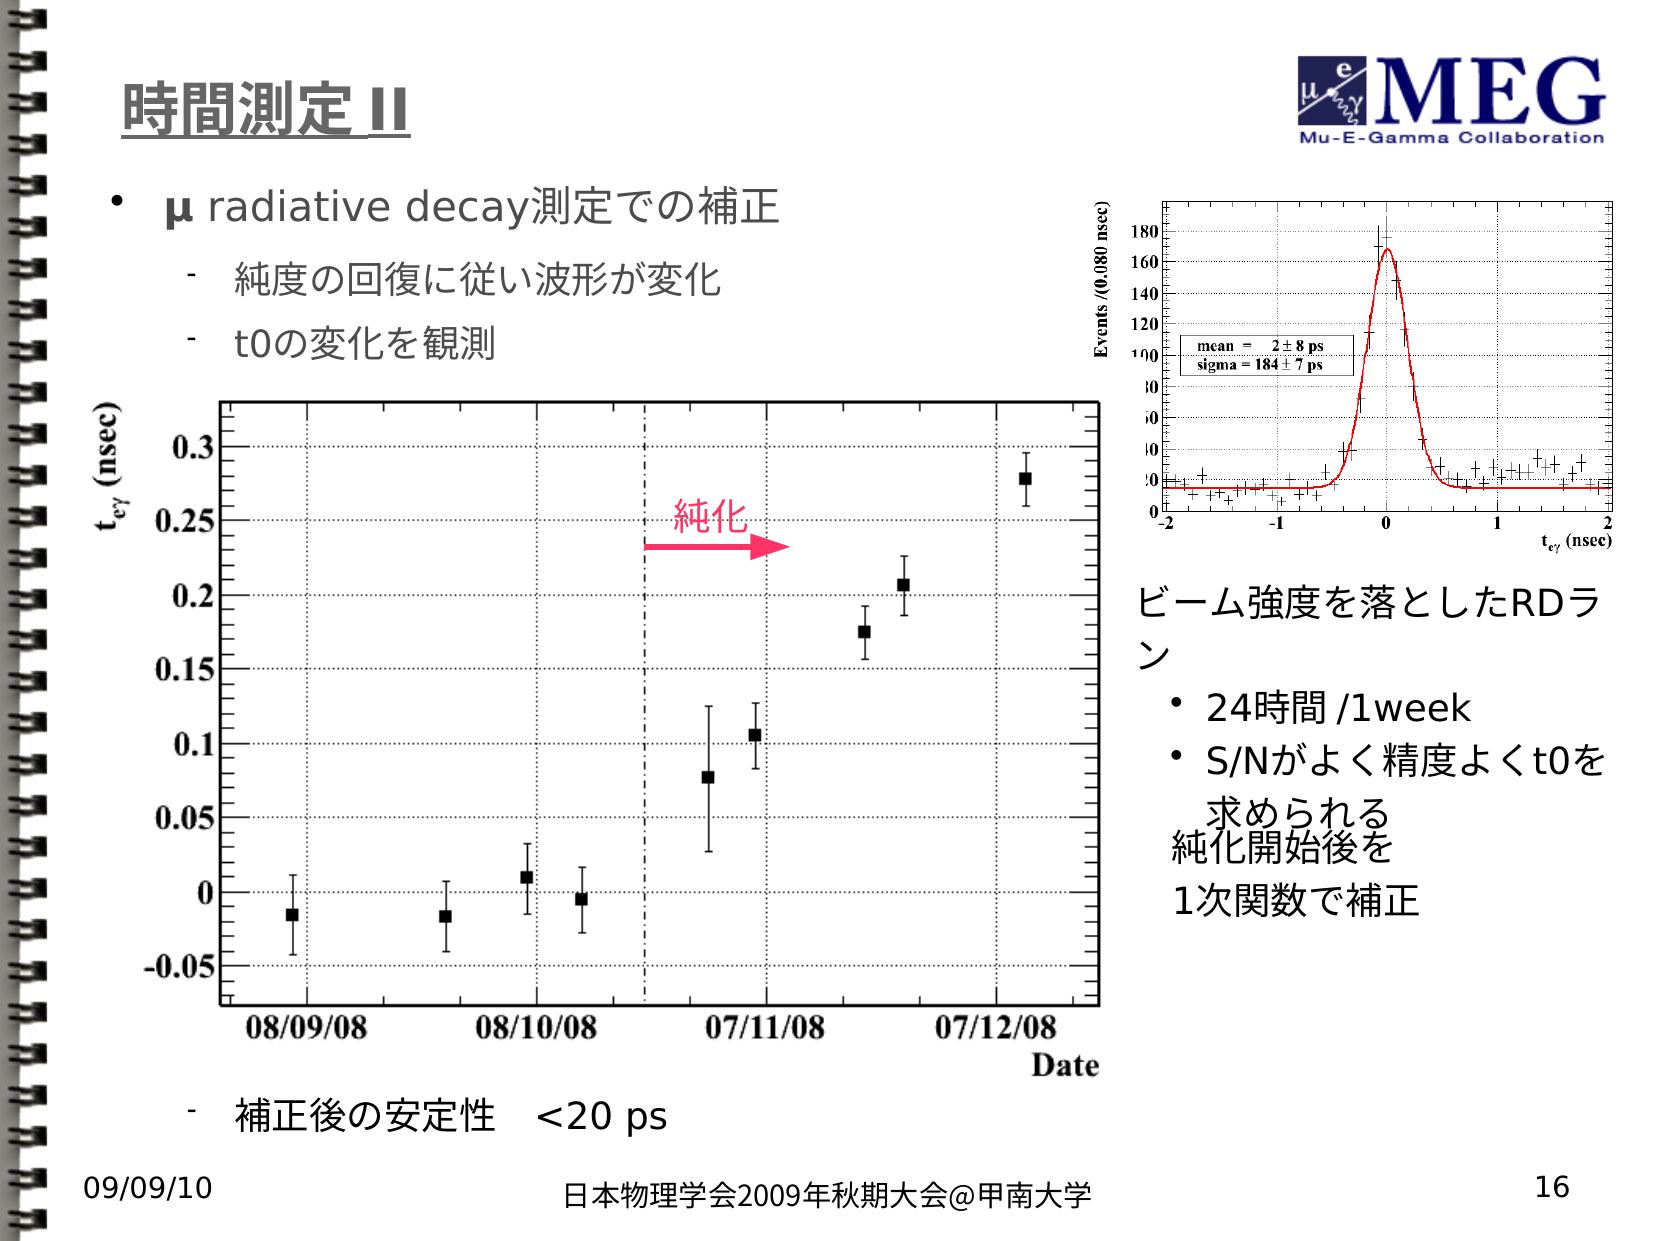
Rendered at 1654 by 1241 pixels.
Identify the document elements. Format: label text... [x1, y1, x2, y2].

text_box 純化開始後を 1次関数で補正 [1157, 812, 1436, 907]
title 時間測定 II [121, 50, 1614, 162]
picture [0, 0, 1654, 1241]
text_box 純化 [659, 481, 764, 534]
list μ radiative decay測定での補正 純度の回復に従い波形が変化 t0の変化を観測 [92, 174, 1571, 407]
text_box ビーム強度を落としたRDラン 24時間 /1week S/Nがよく精度よくt0を求められる [1120, 567, 1654, 783]
list 補正後の安定性 <20 ps [92, 1087, 1571, 1241]
list [92, 1060, 1571, 1087]
picture [87, 1179, 92, 1196]
